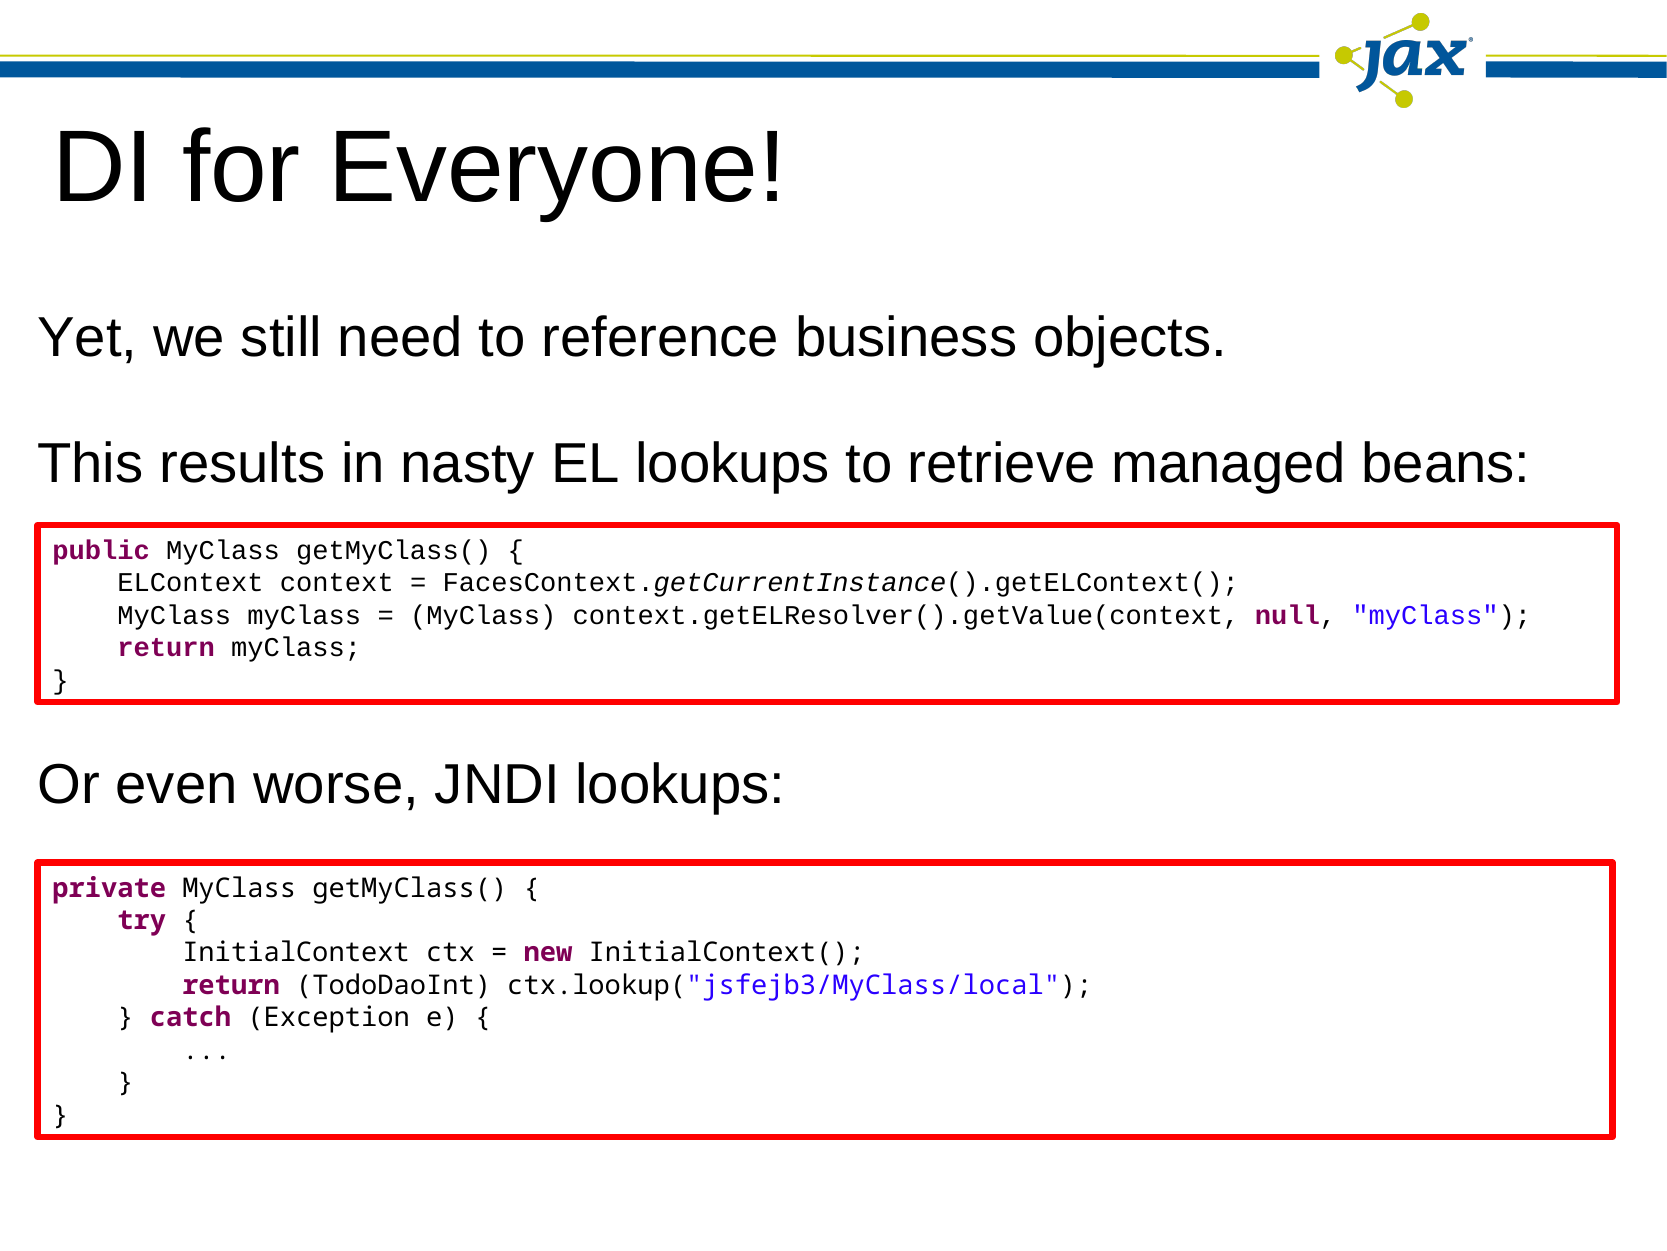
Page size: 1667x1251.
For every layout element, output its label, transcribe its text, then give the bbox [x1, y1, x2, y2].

list Yet, we still need to reference business objects. This results in nasty EL lookups to retrieve managed beans: Or even worse, JNDI lookups: [37, 300, 1613, 522]
title DI for Everyone! [37, 91, 1651, 230]
list Yet, we still need to reference business objects. This results in nasty EL lookups to retrieve managed beans: Or even worse, JNDI lookups: [37, 705, 1613, 859]
text_box public MyClass getMyClass() { ELContext context = FacesContext.getCurrentInstance().getELContext(); MyClass myClass = (MyClass) context.getELResolver().getValue(context, null, "myClass"); return myClass; } [37, 525, 1618, 703]
picture [1335, 13, 1473, 91]
text_box private MyClass getMyClass() { try { InitialContext ctx = new InitialContext(); return (TodoDaoInt) ctx.lookup("jsfejb3/MyClass/local"); } catch (Exception e) { ... } } [37, 862, 1613, 1138]
